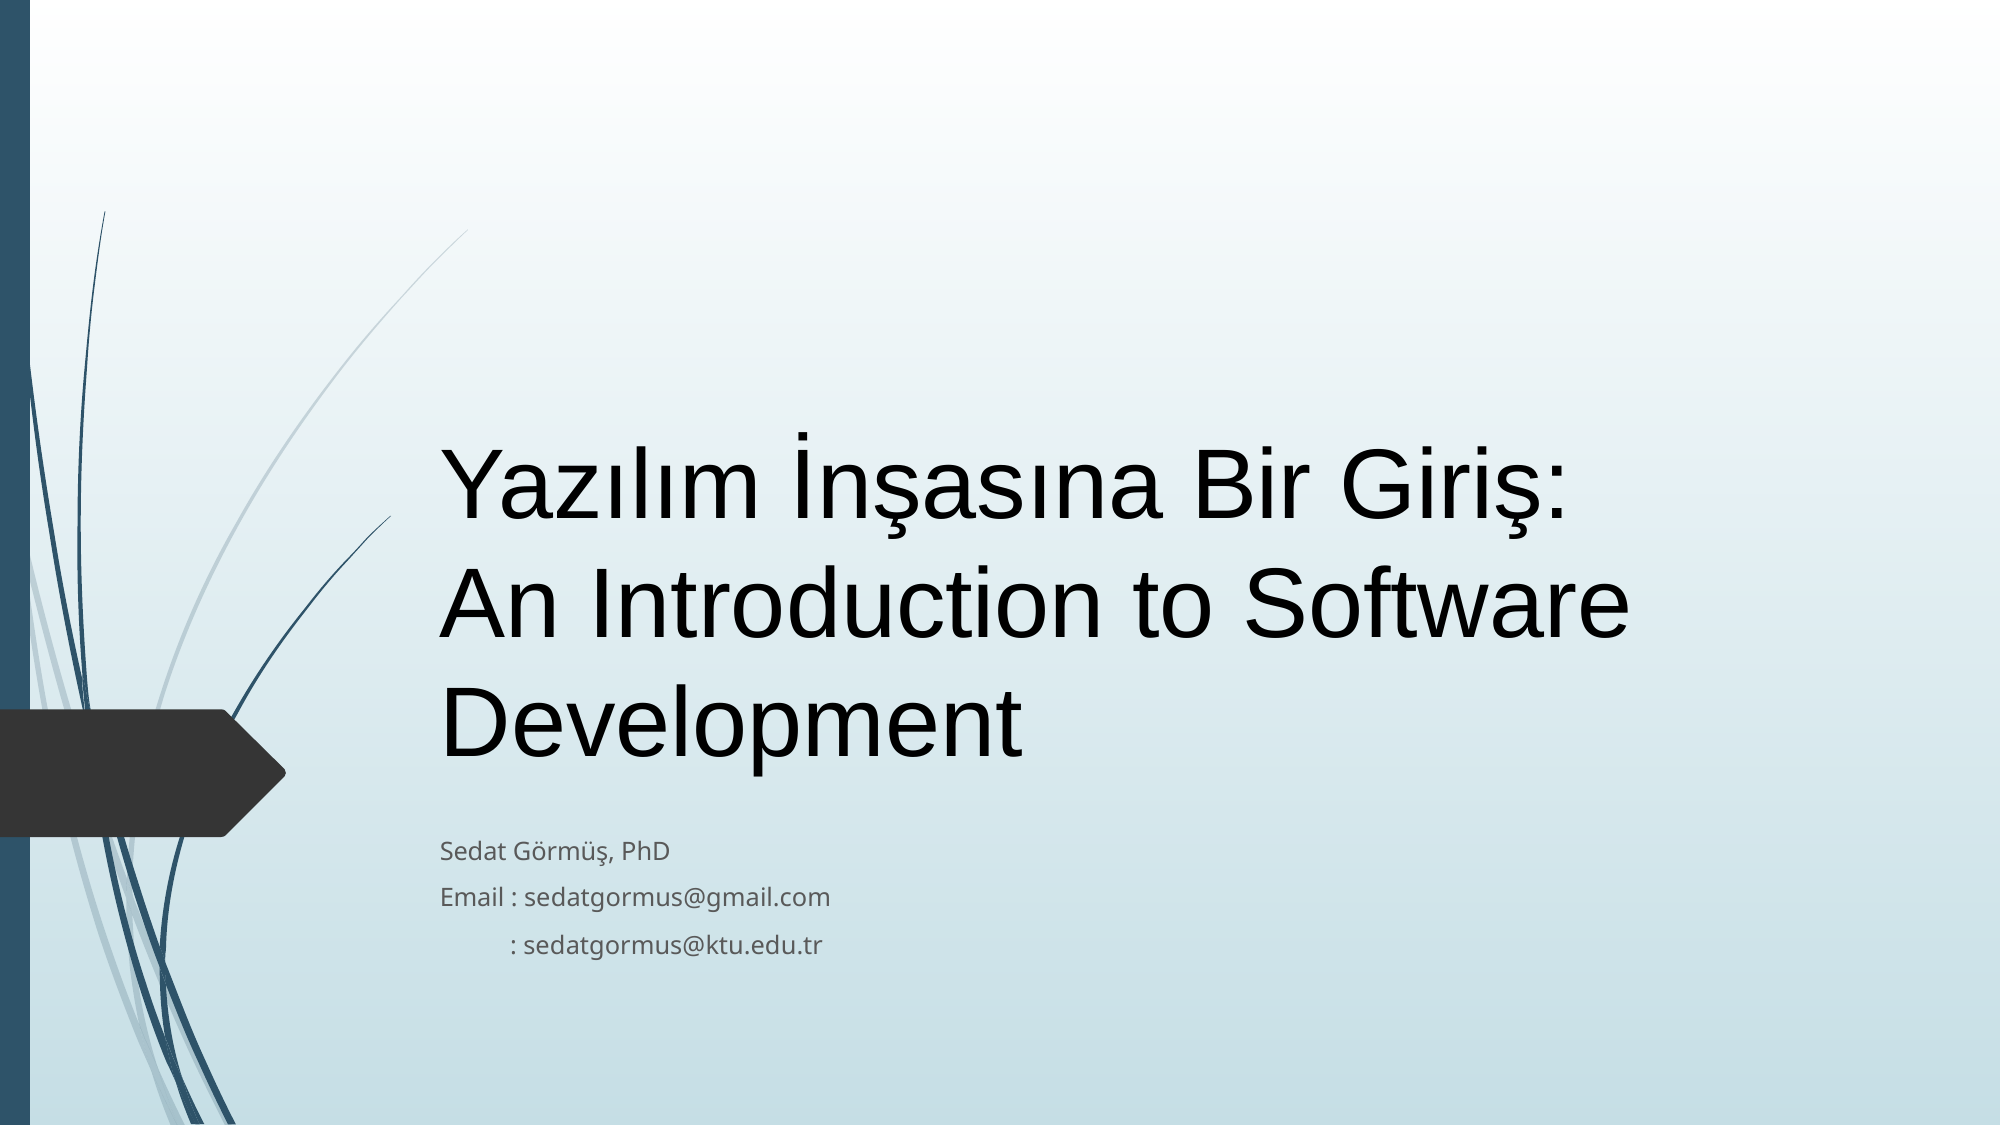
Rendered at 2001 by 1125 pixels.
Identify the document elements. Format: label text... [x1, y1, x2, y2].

title Yazılım İnşasına Bir Giriş: An Introduction to Software Development [424, 412, 1888, 783]
subtitle Sedat Görmüş, PhD Email : sedatgormus@gmail.com : sedatgormus@ktu.edu.tr [424, 783, 1888, 969]
